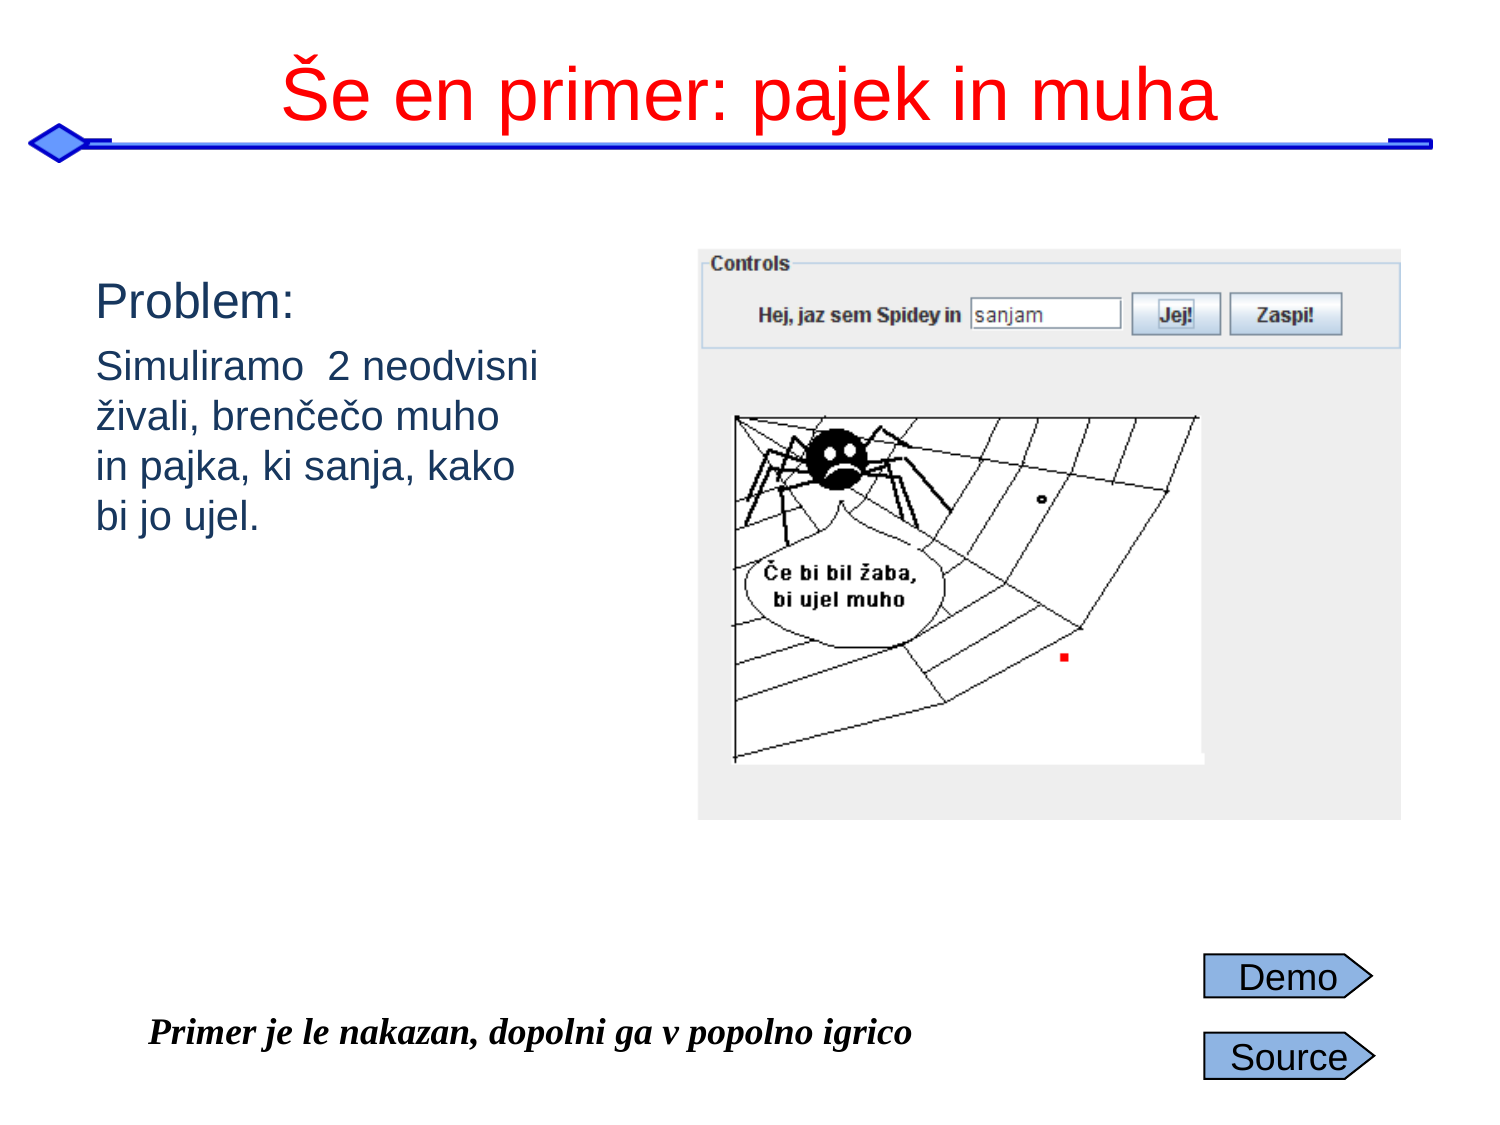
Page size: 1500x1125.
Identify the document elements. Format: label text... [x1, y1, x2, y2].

text_box Problem: Simuliramo 2 neodvisni živali, brenčečo muho in pajka, ki sanja, kako bi jo ujel. [80, 260, 555, 597]
text_box Primer je le nakazan, dopolni ga v popolno igrico [133, 999, 929, 1061]
picture [28, 123, 1433, 163]
text_box Source [1204, 1032, 1375, 1079]
text_box Demo [1204, 954, 1372, 998]
picture [695, 246, 1401, 820]
title Še en primer: pajek in muha [111, 37, 1389, 143]
